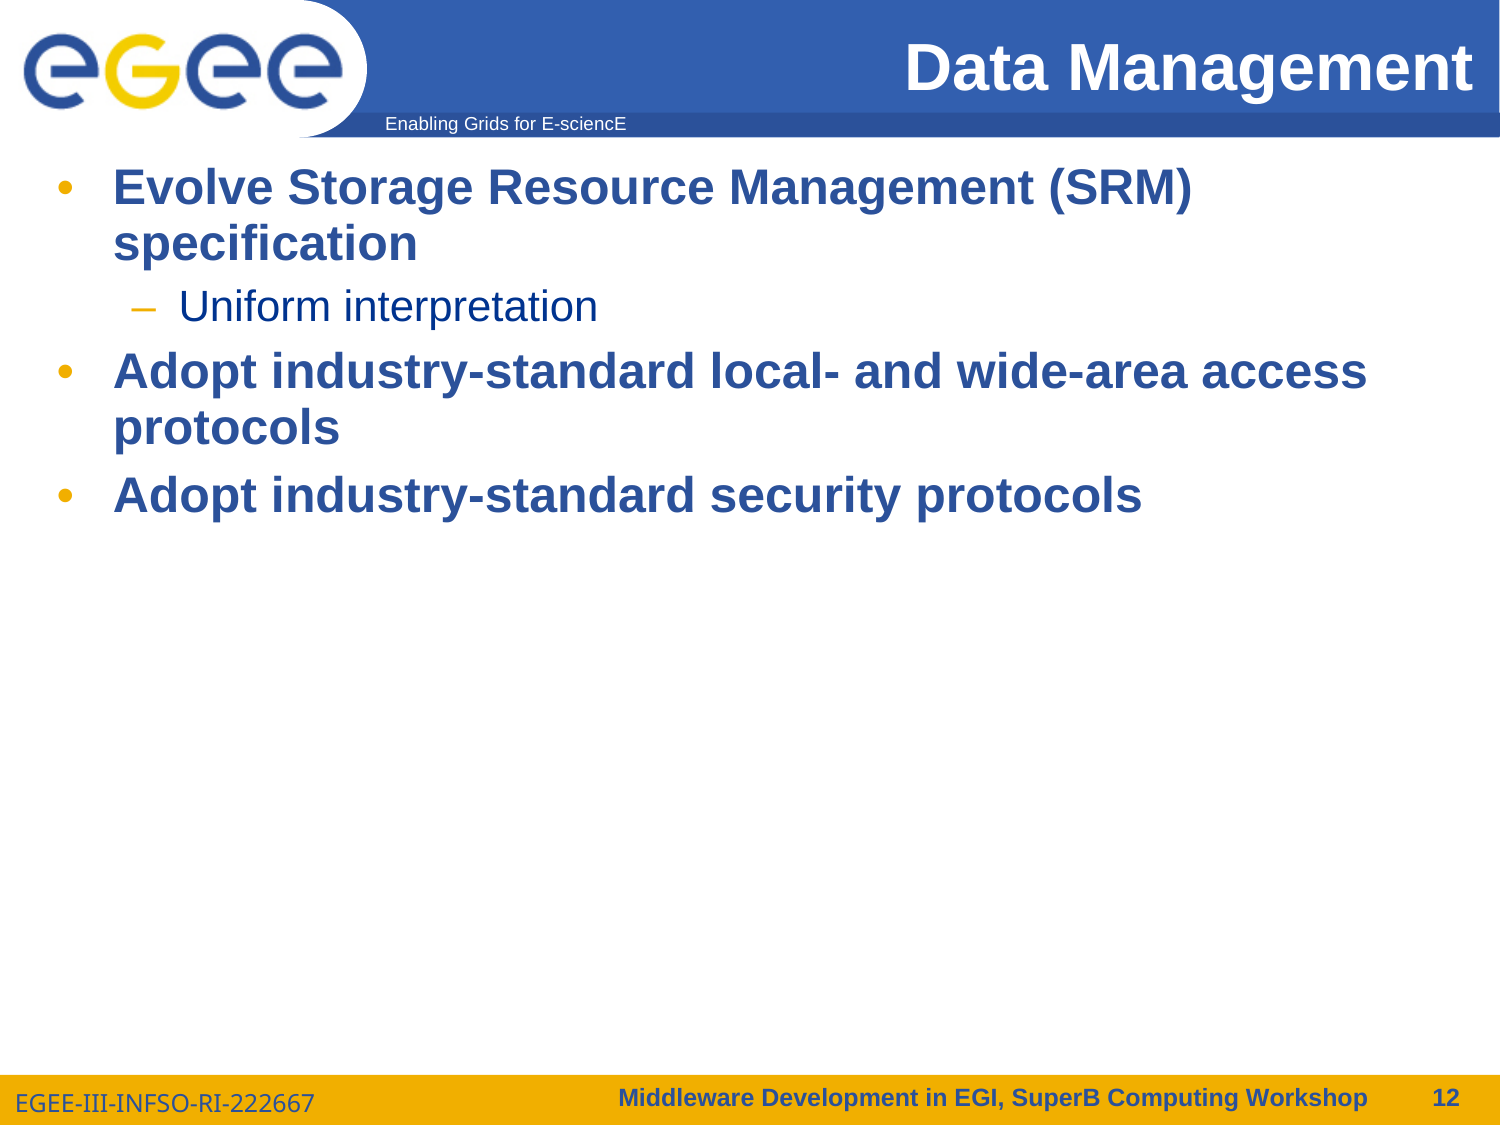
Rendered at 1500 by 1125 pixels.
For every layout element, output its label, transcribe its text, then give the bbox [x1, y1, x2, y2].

title Data Management [369, 0, 1475, 148]
list Evolve Storage Resource Management (SRM) specification Uniform interpretation Adopt industry-standard local- and wide-area access protocols Adopt industry-standard security protocols [56, 159, 1466, 888]
picture [18, 30, 349, 112]
